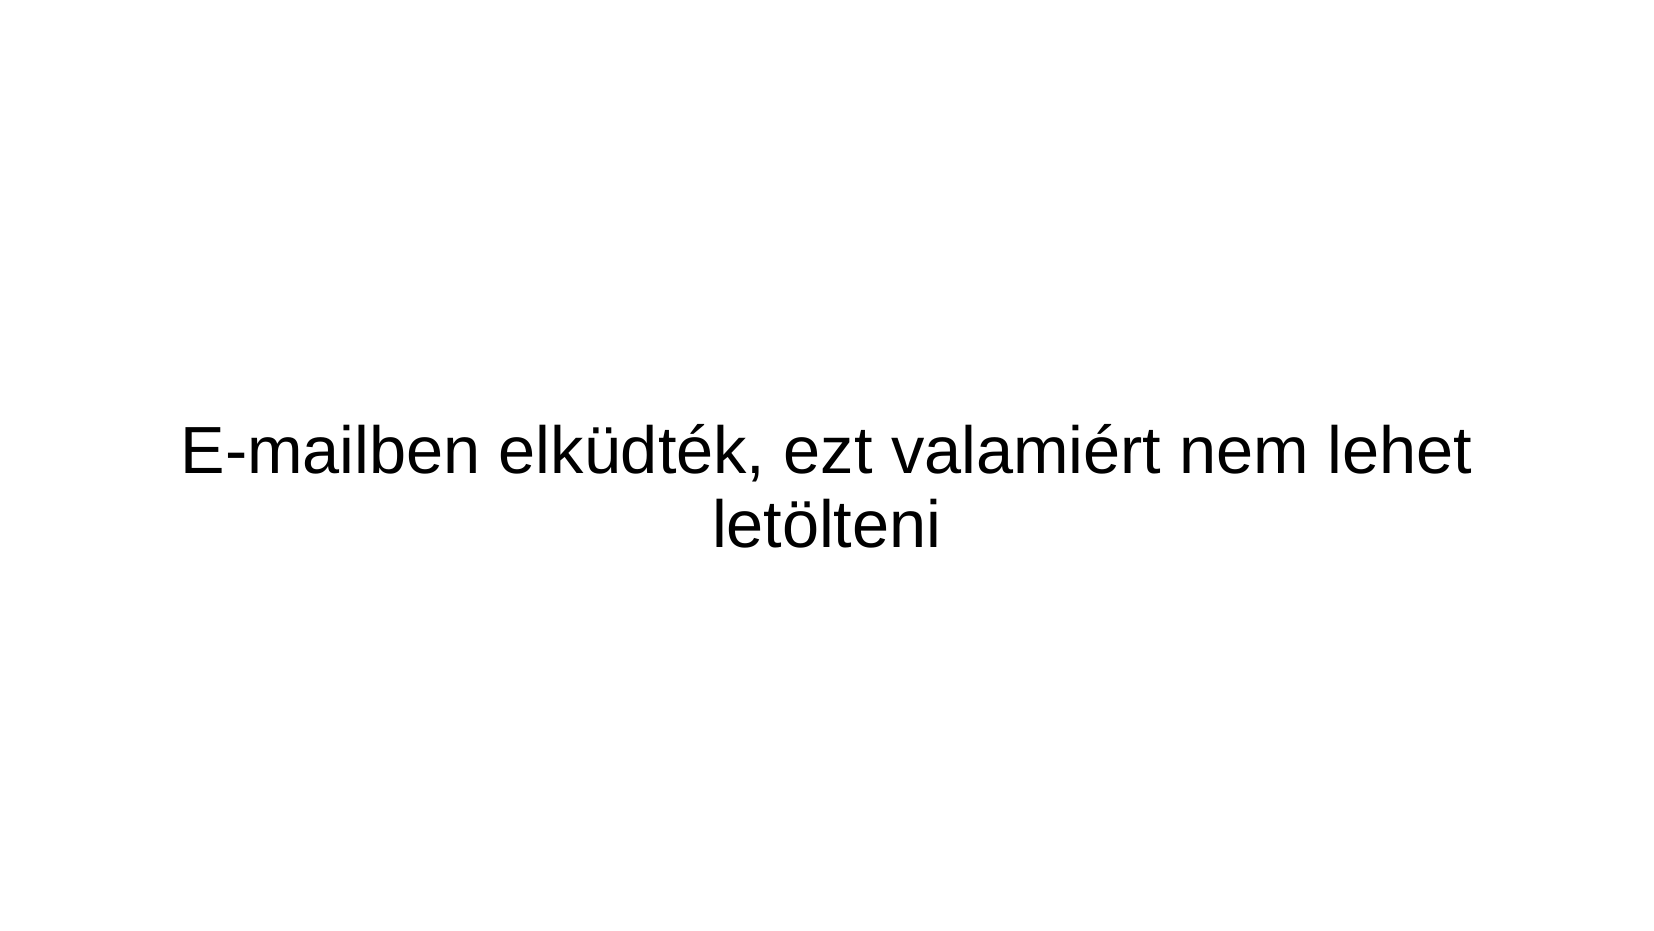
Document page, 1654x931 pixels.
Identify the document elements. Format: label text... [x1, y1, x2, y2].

subtitle E-mailben elküdték, ezt valamiért nem lehet letölteni [82, 217, 1571, 758]
